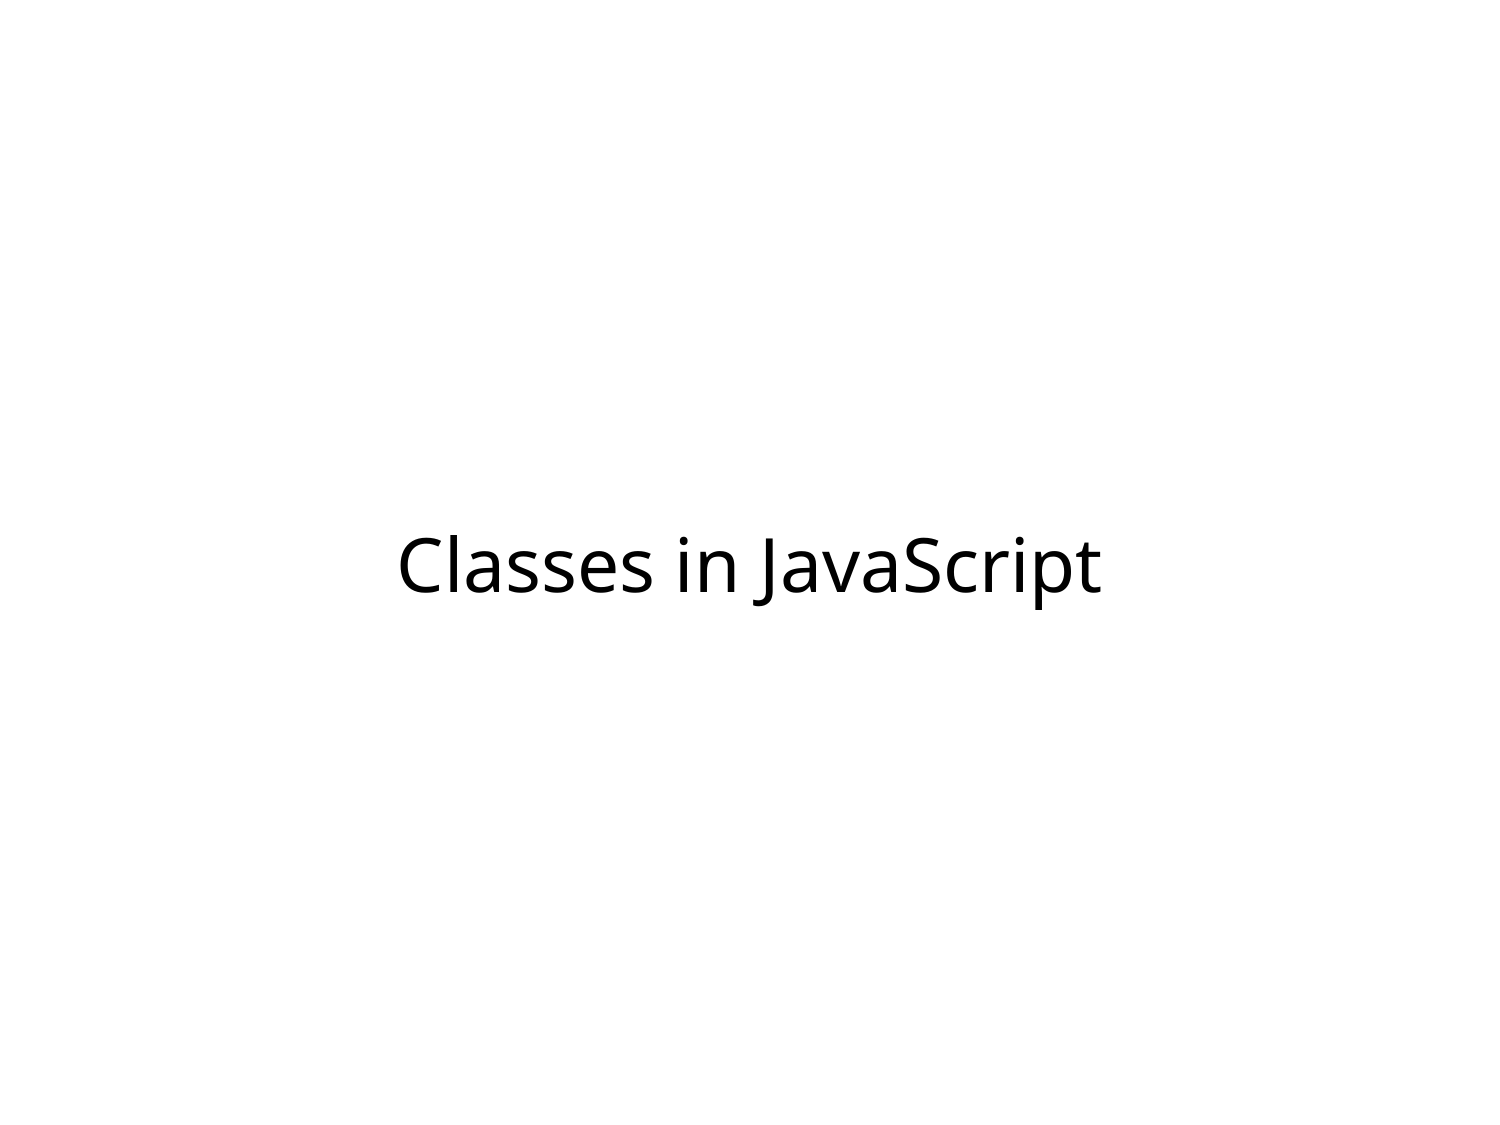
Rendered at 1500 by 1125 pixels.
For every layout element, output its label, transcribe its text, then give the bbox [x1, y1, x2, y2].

title Classes in JavaScript [51, 470, 1449, 655]
